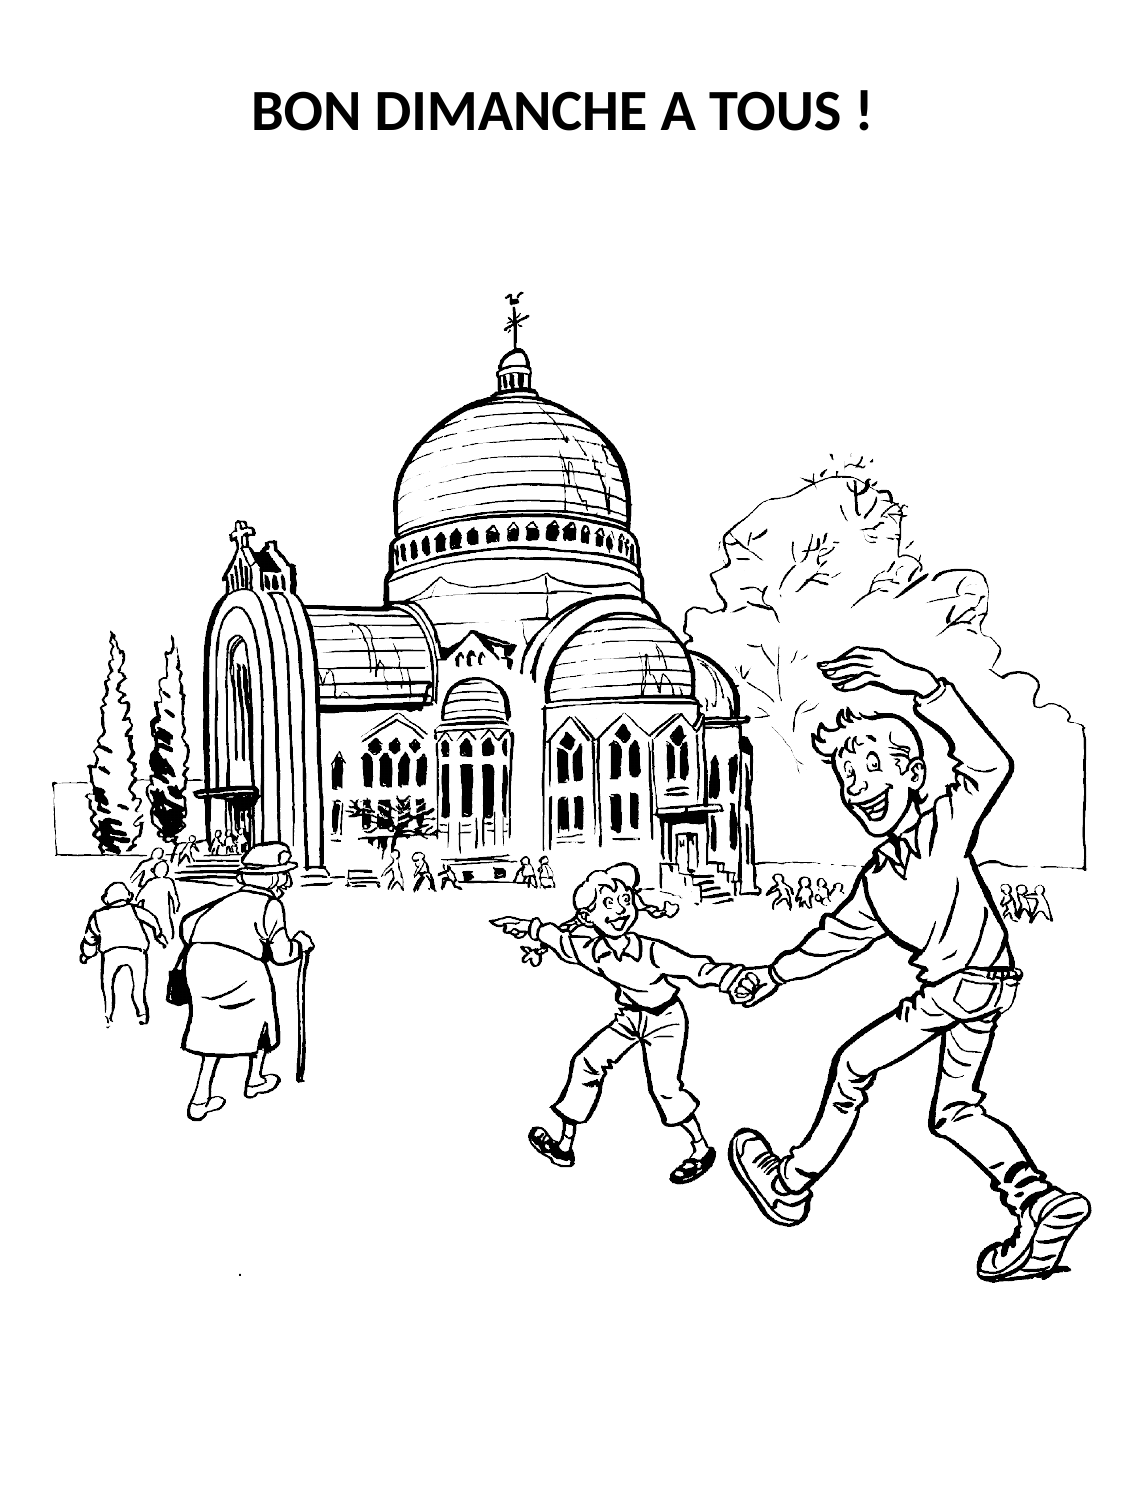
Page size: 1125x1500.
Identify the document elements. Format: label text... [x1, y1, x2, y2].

text_box BON DIMANCHE A TOUS ! [0, 64, 1125, 150]
picture [43, 236, 1099, 1290]
